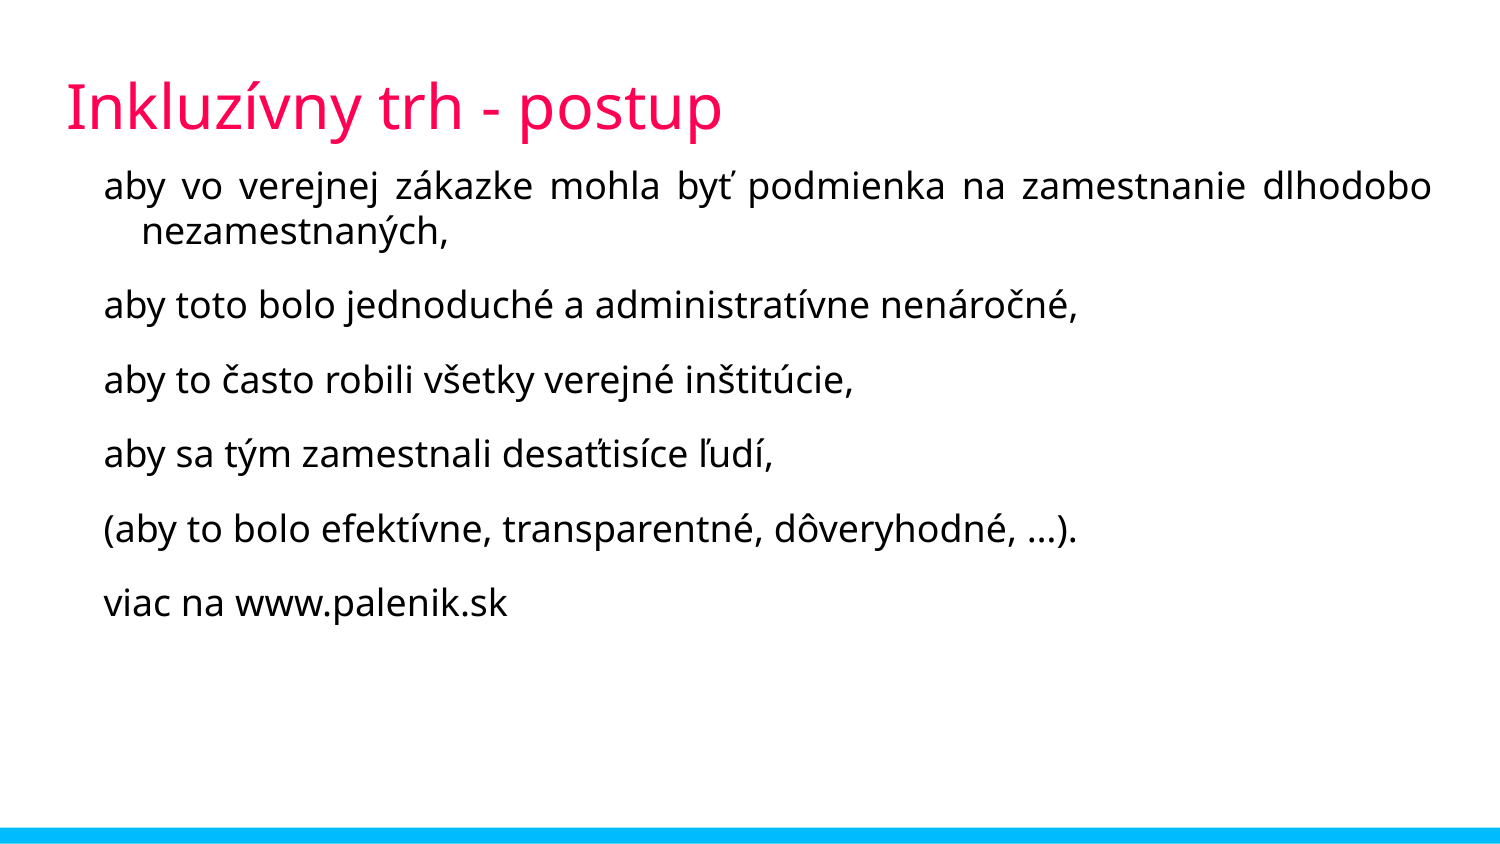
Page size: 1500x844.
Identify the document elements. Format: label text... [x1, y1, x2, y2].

title Inkluzívny trh - postup [51, 51, 1449, 146]
list aby vo verejnej zákazke mohla byť podmienka na zamestnanie dlhodobo nezamestnaných, aby toto bolo jednoduché a administratívne nenáročné, aby to často robili všetky verejné inštitúcie, aby sa tým zamestnali desaťtisíce ľudí, (aby to bolo efektívne, transparentné, dôveryhodné, …). viac na www.palenik.sk [51, 146, 1449, 697]
